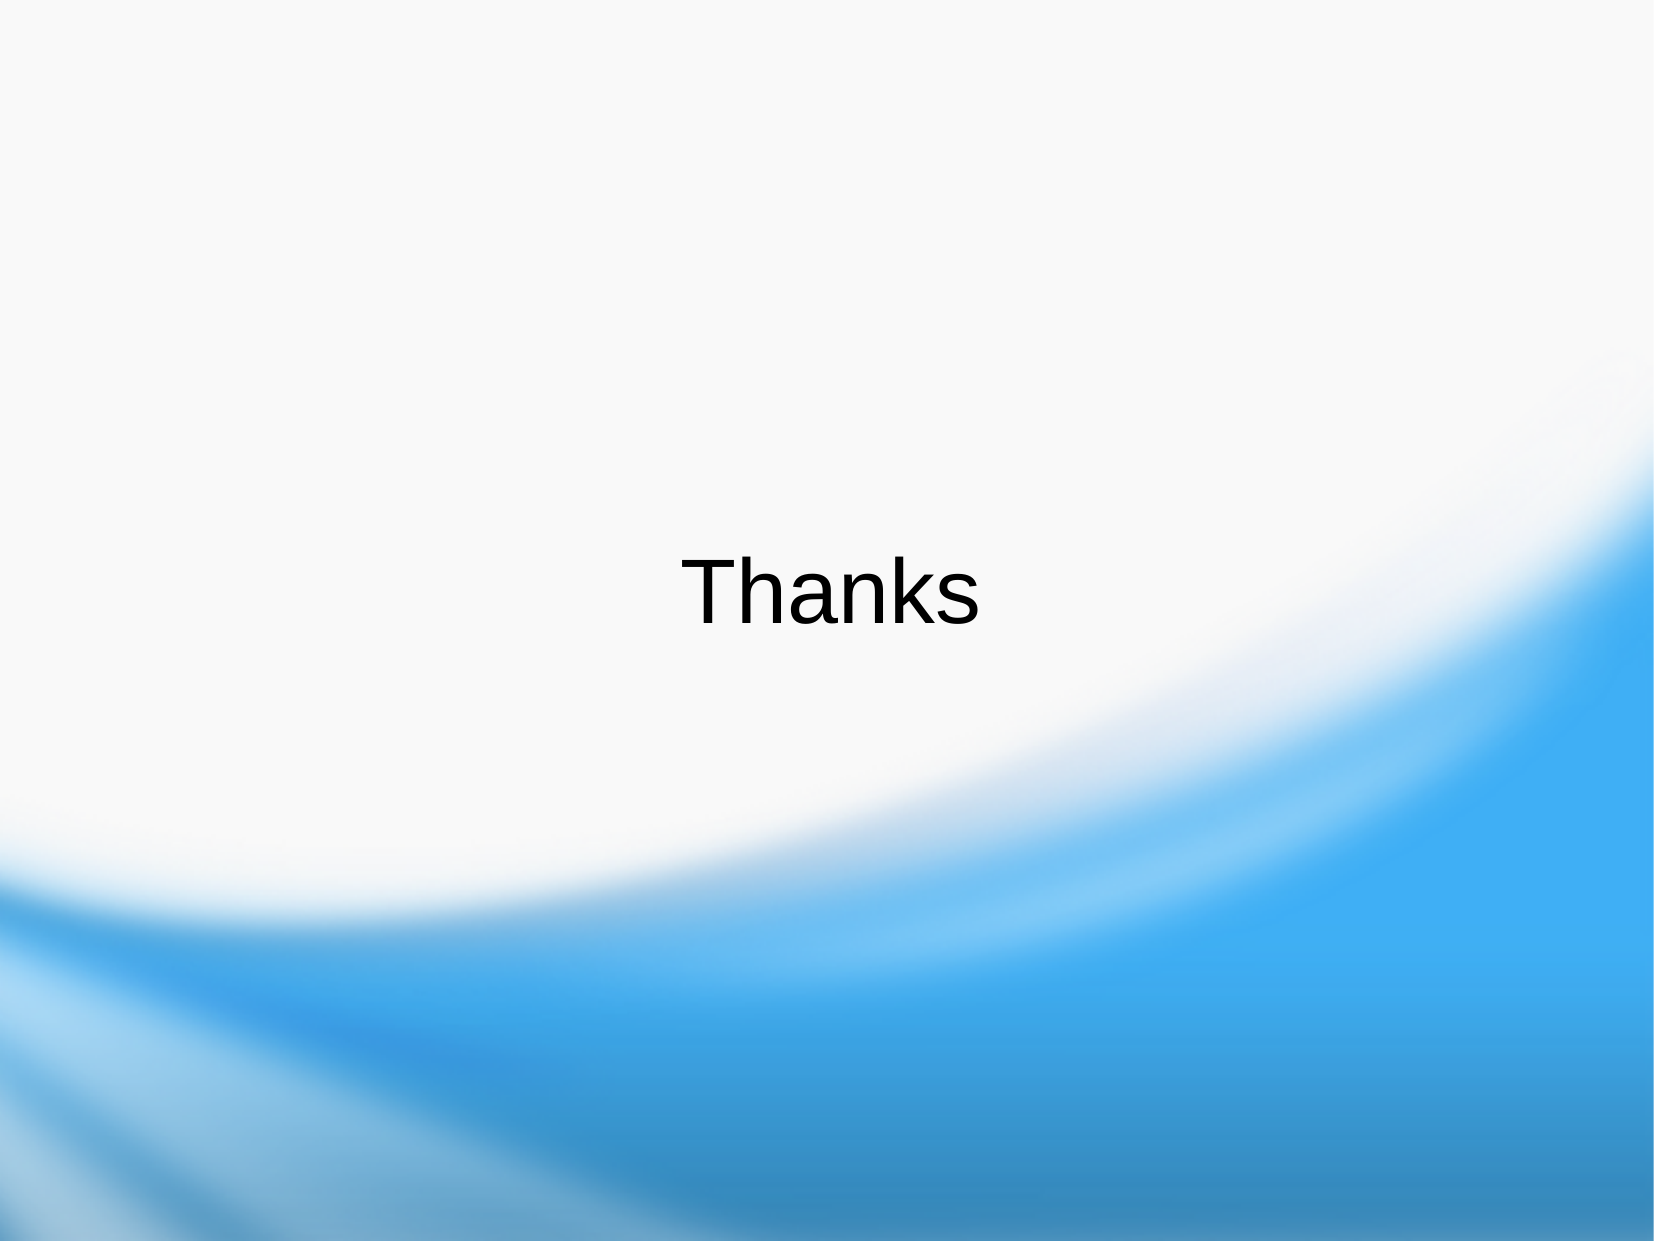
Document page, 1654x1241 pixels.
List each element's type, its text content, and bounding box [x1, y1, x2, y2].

title Thanks [86, 495, 1576, 688]
picture [0, 0, 1654, 1241]
